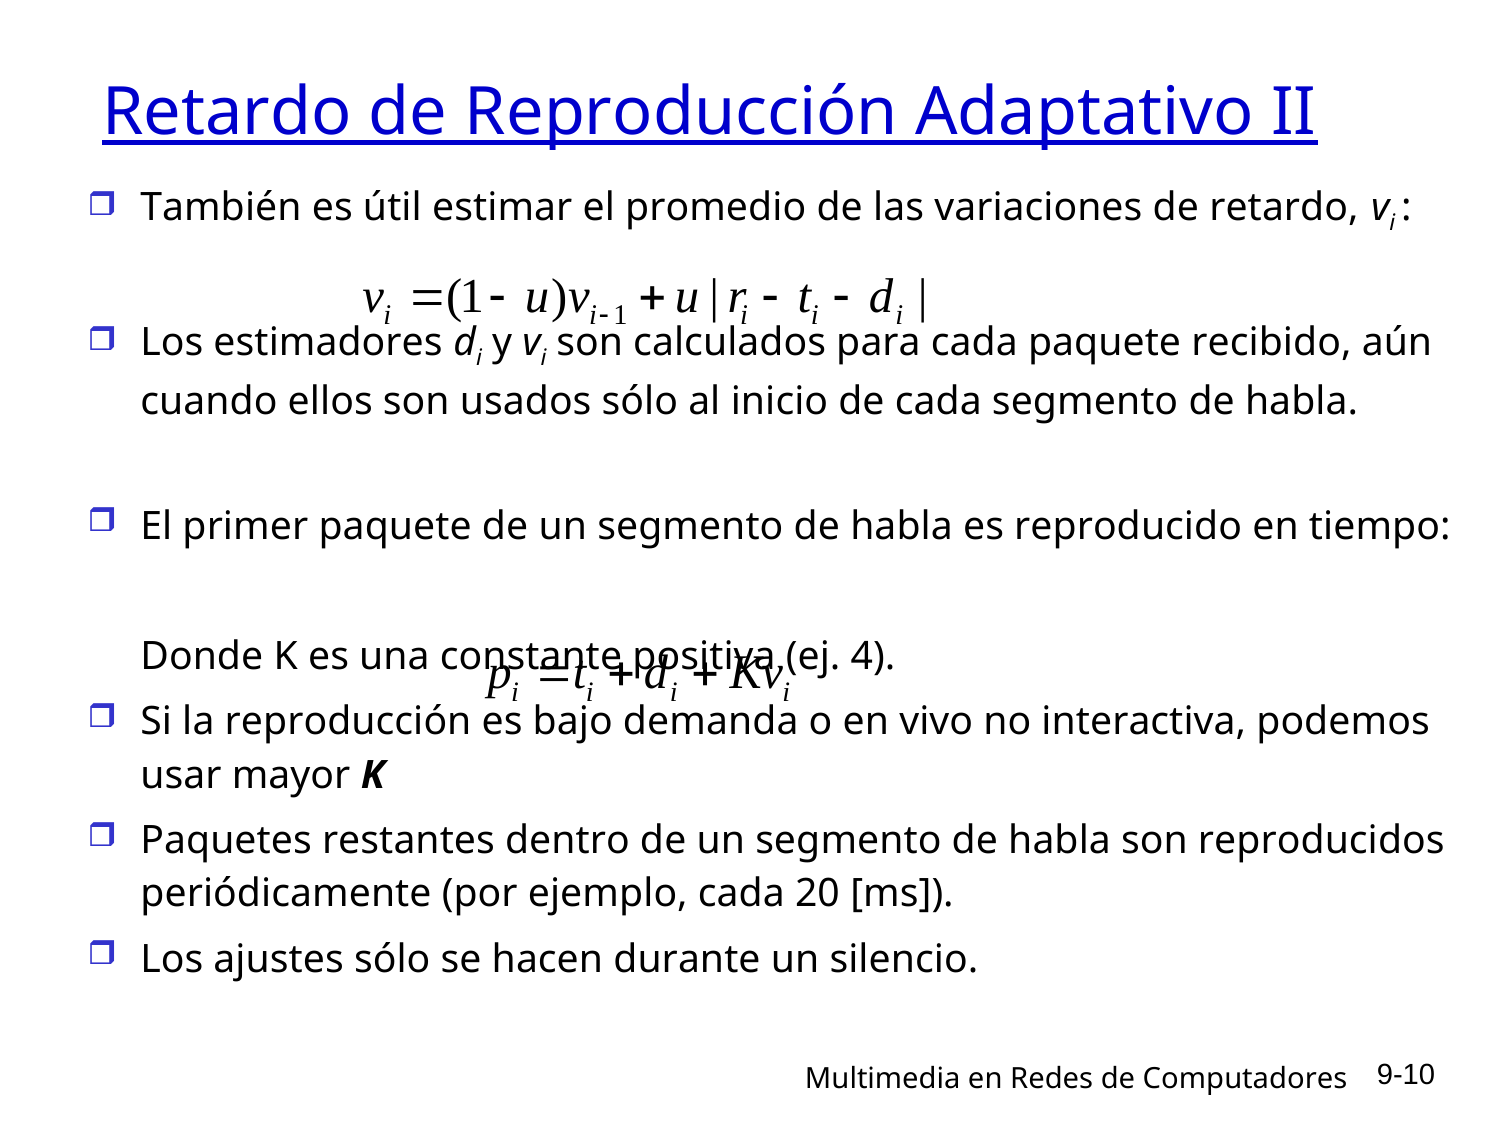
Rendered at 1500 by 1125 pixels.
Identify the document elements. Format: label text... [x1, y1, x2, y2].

title Retardo de Reproducción Adaptativo II [87, 29, 1426, 178]
list También es útil estimar el promedio de las variaciones de retardo, vi : Los estimadores di y vi son calculados para cada paquete recibido, aún cuando ellos son usados sólo al inicio de cada segmento de habla. El primer paquete de un segmento de habla es reproducido en tiempo: Donde K es una constante positiva (ej. 4). Si la reproducción es bajo demanda o en vivo no interactiva, podemos usar mayor K Paquetes restantes dentro de un segmento de habla son reproducidos periódicamente (por ejemplo, cada 20 [ms]). Los ajustes sólo se hacen durante un silencio. [87, 178, 1466, 1040]
